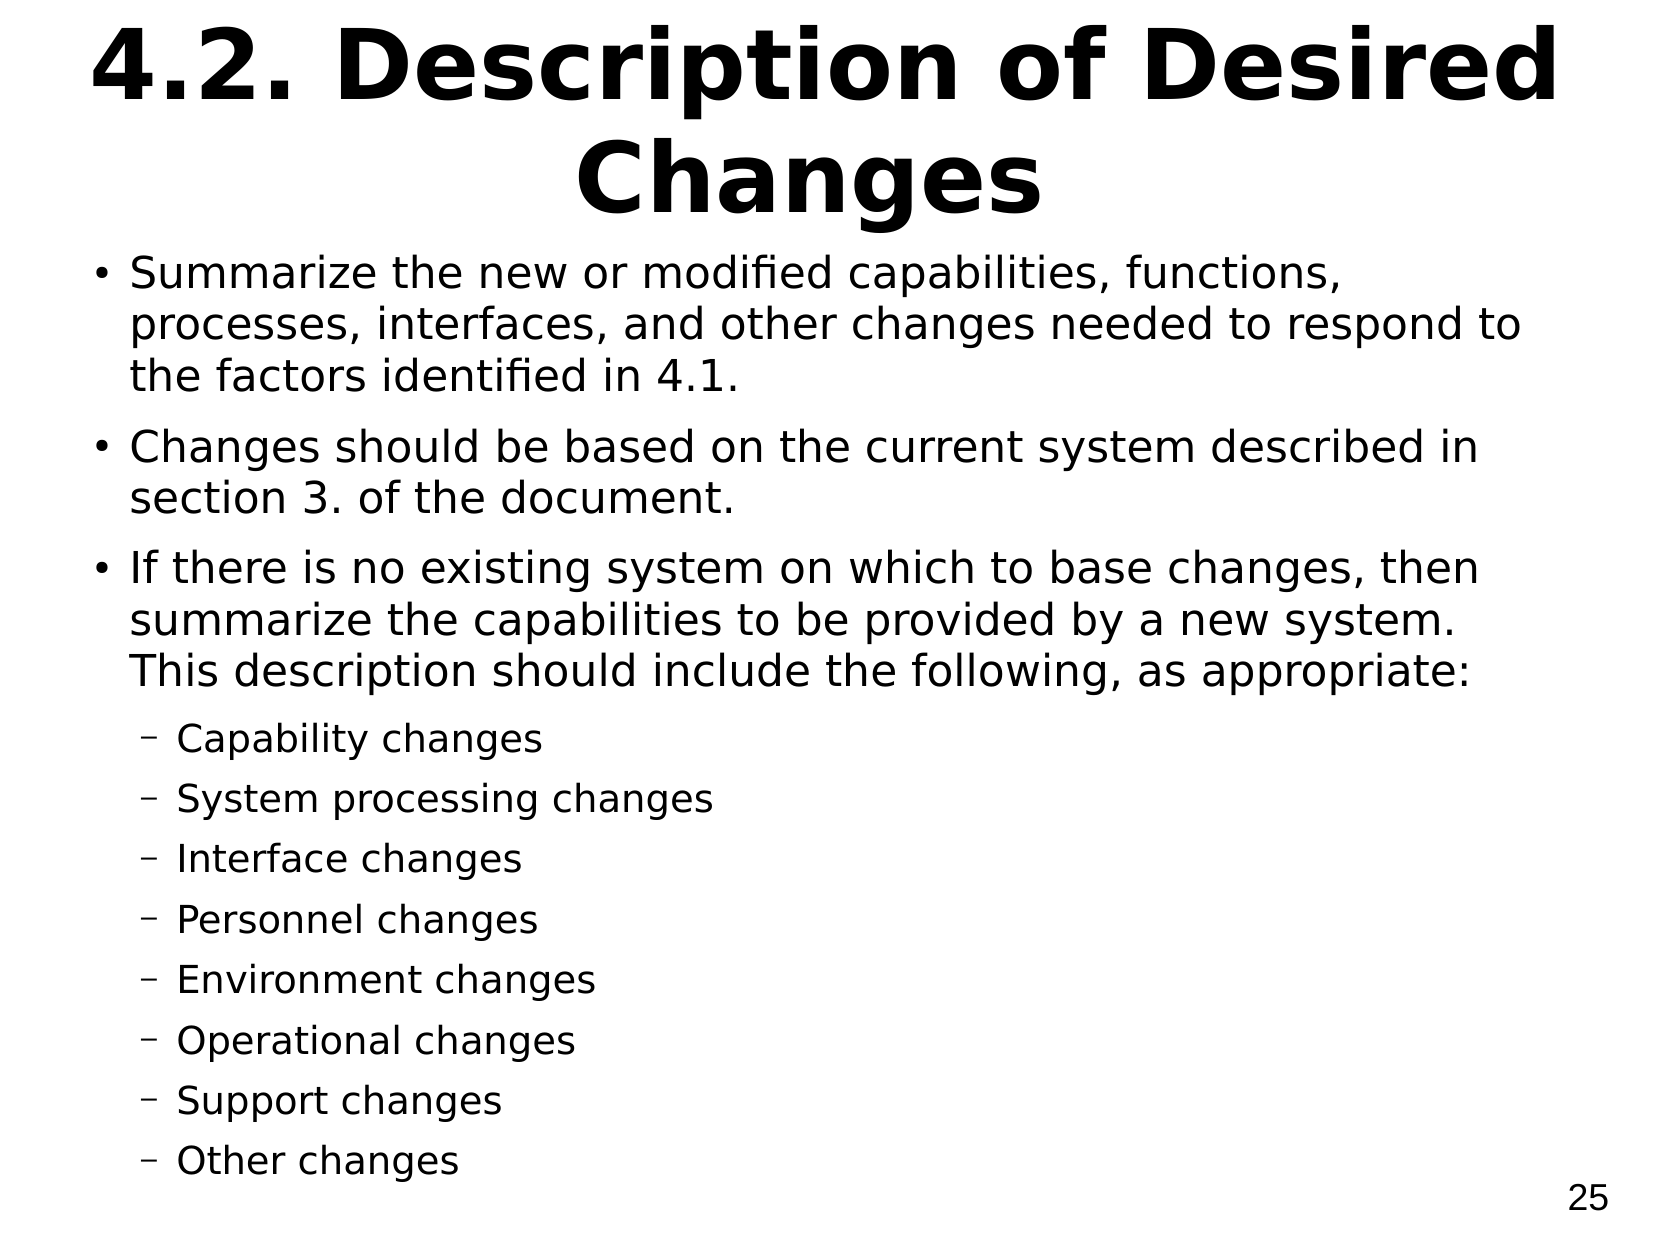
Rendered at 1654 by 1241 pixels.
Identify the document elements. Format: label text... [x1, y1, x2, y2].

list Summarize the new or modified capabilities, functions, processes, interfaces, and other changes needed to respond to the factors identified in 4.1. Changes should be based on the current system described in section 3. of the document. If there is no existing system on which to base changes, then summarize the capabilities to be provided by a new system. This description should include the following, as appropriate: Capability changes System processing changes Interface changes Personnel changes Environment changes Operational changes Support changes Other changes [82, 248, 1538, 1186]
title 4.2. Description of Desired Changes [82, 8, 1571, 236]
